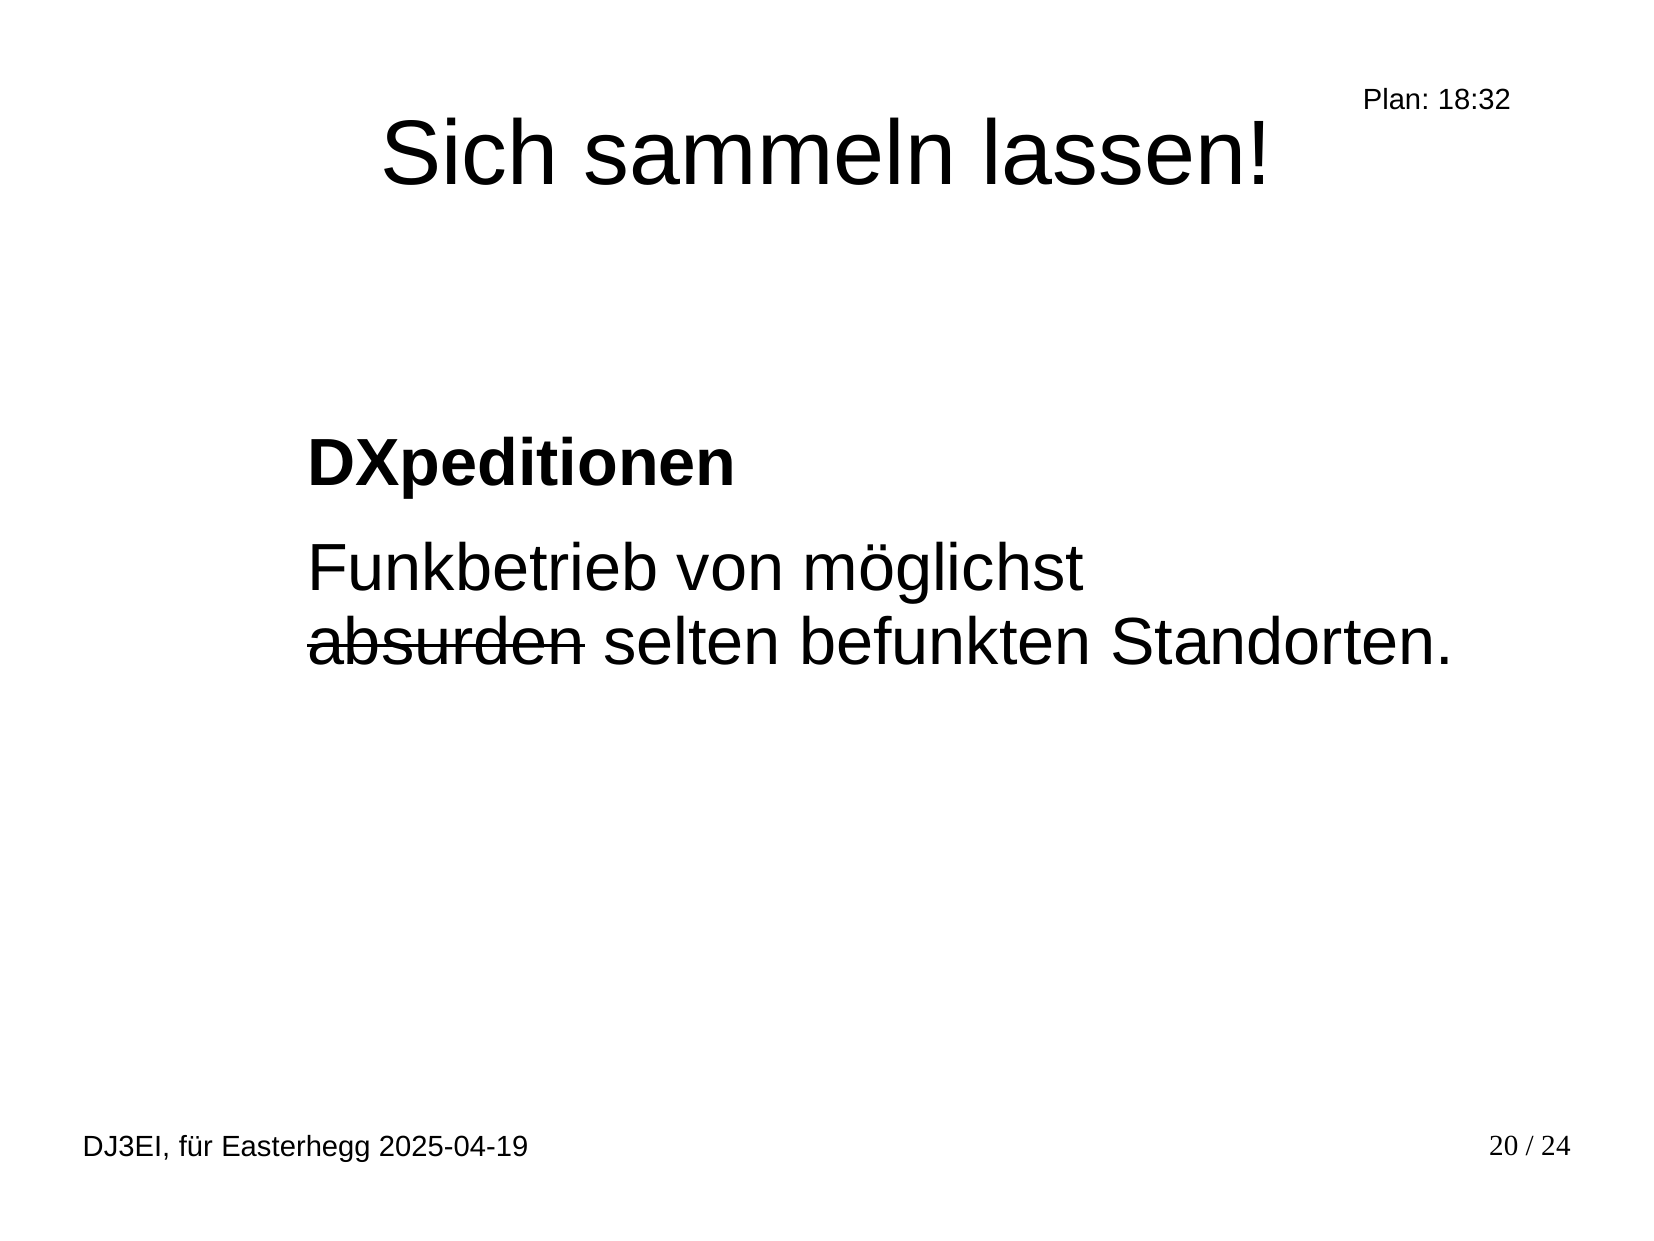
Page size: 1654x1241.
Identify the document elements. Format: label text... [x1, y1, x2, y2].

text_box Plan: 18:32 [1348, 75, 1527, 123]
title Sich sammeln lassen! [82, 49, 1571, 257]
list DXpeditionen Funkbetrieb von möglichst absurden selten befunkten Standorten. [307, 425, 1501, 851]
